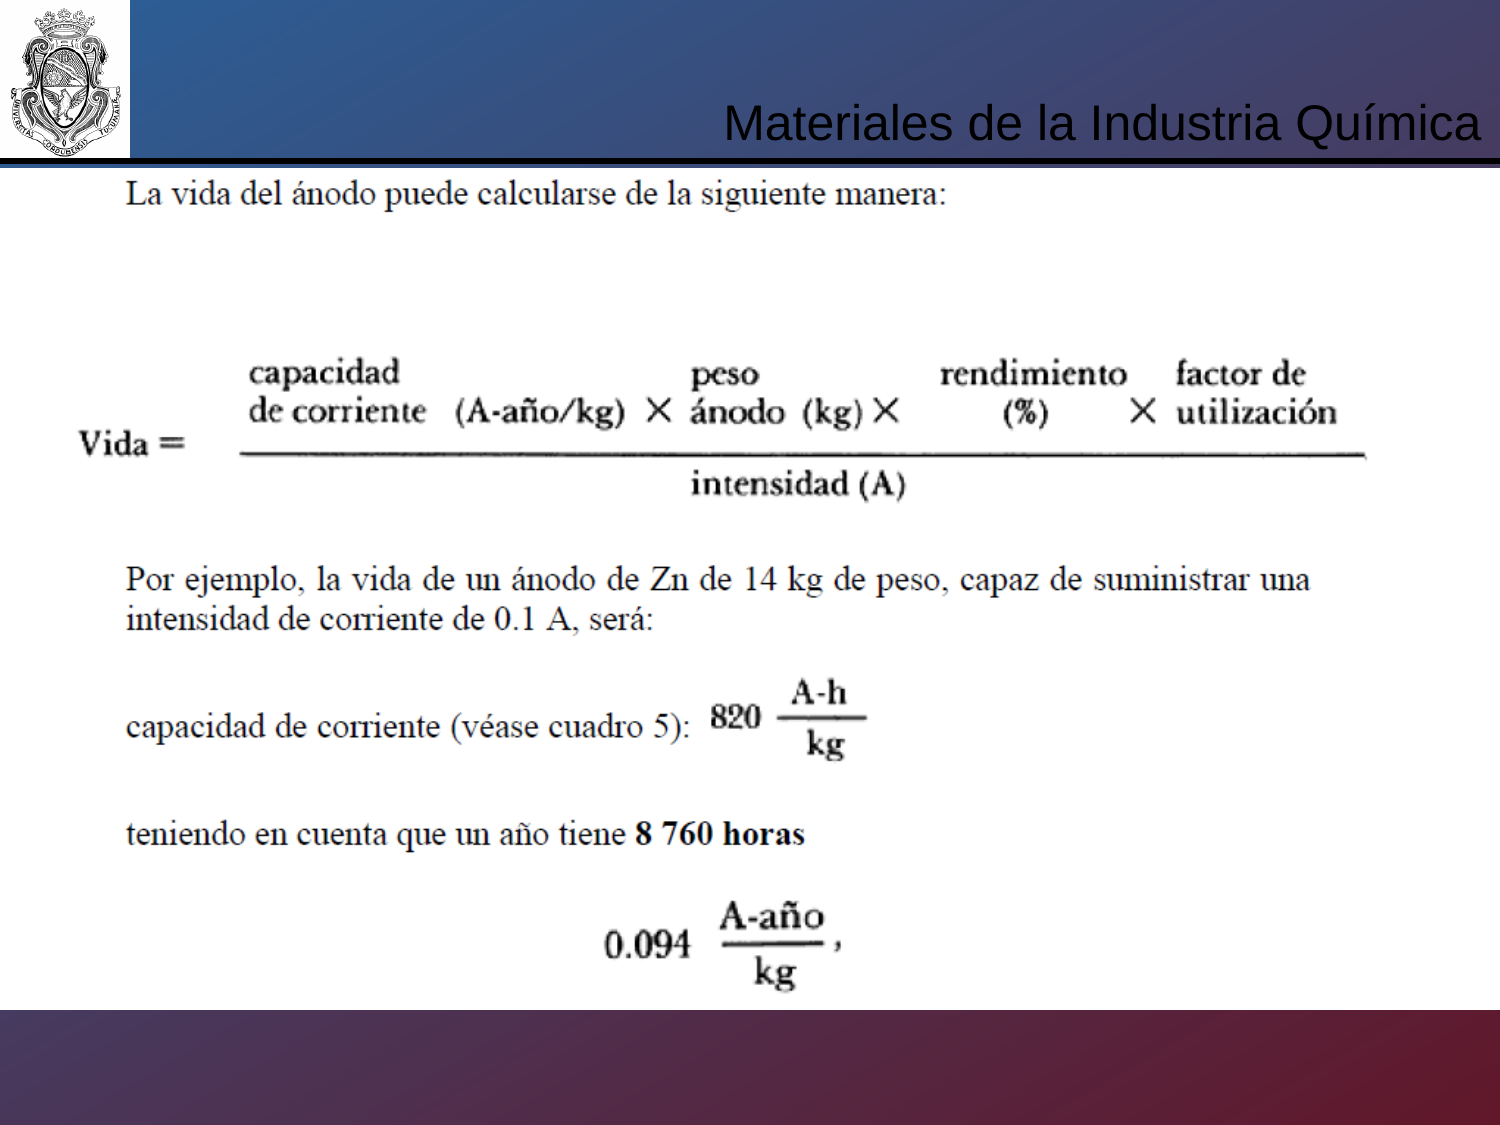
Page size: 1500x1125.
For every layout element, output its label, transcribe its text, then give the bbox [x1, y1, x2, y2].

subtitle Materiales de la Industria Química [584, 164, 1500, 168]
picture [0, 0, 130, 158]
subtitle Materiales de la Industria Química [584, 90, 1500, 158]
picture [0, 168, 1500, 1010]
